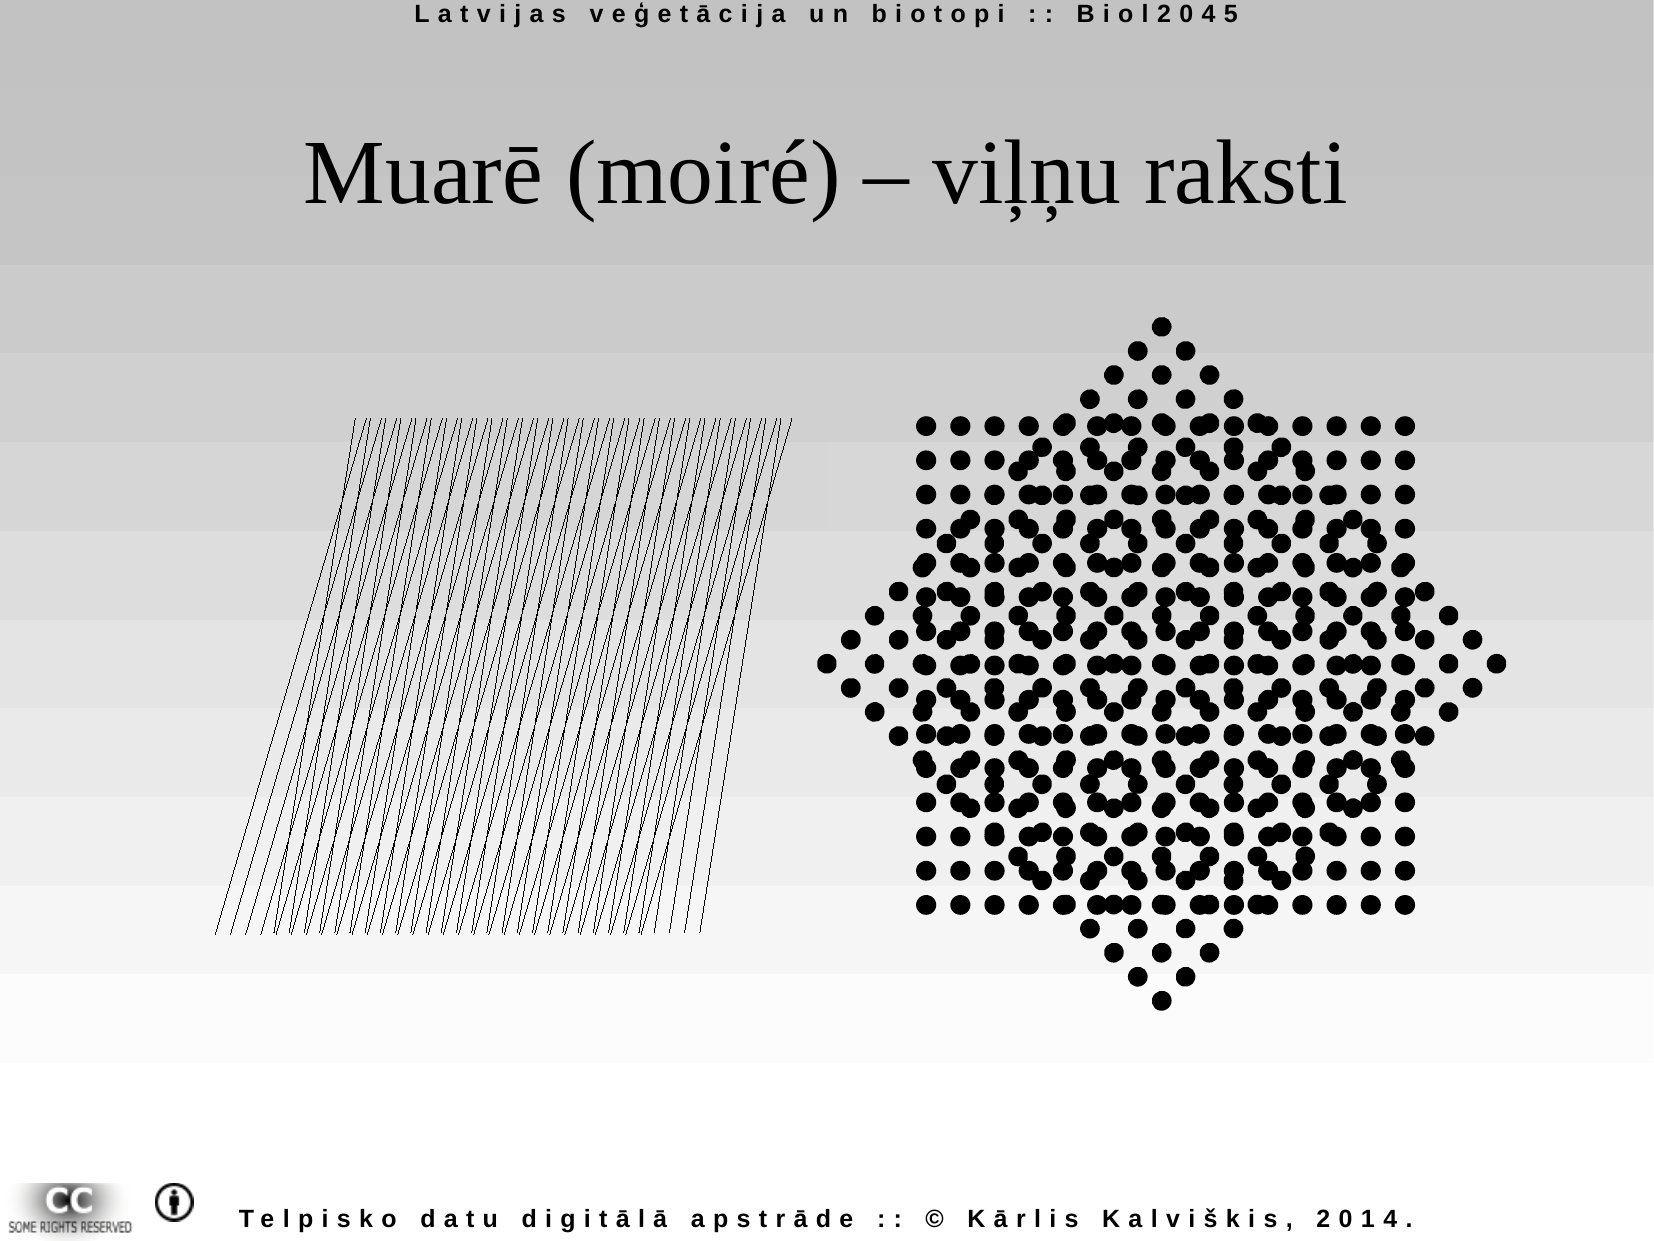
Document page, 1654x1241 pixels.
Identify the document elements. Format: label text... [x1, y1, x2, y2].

text_box [1052, 750, 1076, 778]
text_box [1439, 653, 1459, 674]
text_box [1360, 895, 1381, 915]
text_box [1223, 389, 1244, 410]
text_box [1223, 678, 1245, 710]
text_box [1052, 792, 1076, 819]
text_box [1326, 654, 1381, 676]
text_box [1391, 552, 1416, 578]
text_box [916, 518, 937, 539]
text_box [1394, 826, 1416, 847]
text_box [1151, 450, 1176, 482]
text_box [1175, 509, 1220, 554]
text_box [1199, 943, 1220, 963]
text_box [1360, 581, 1387, 608]
text_box [1152, 509, 1176, 539]
text_box [1008, 750, 1052, 795]
text_box [864, 702, 885, 722]
text_box [1080, 750, 1148, 819]
text_box [1292, 792, 1316, 819]
text_box [1360, 484, 1381, 505]
text_box [1080, 389, 1100, 410]
text_box [1175, 389, 1196, 409]
text_box [1223, 860, 1245, 891]
text_box [1151, 750, 1176, 778]
text_box [1223, 621, 1245, 650]
text_box [1394, 724, 1435, 746]
text_box [1052, 894, 1076, 915]
text_box [1319, 484, 1347, 505]
text_box [984, 758, 1005, 813]
text_box [1486, 653, 1507, 674]
text_box [1414, 678, 1435, 698]
text_box [984, 860, 1005, 881]
text_box [1151, 894, 1176, 915]
text_box [1104, 605, 1124, 626]
text_box [1008, 846, 1052, 891]
text_box [1247, 654, 1279, 676]
text_box [1292, 587, 1315, 642]
text_box [1104, 943, 1124, 963]
text_box [1189, 552, 1220, 578]
text_box [1292, 724, 1313, 744]
text_box [817, 653, 837, 674]
text_box [1394, 416, 1416, 437]
text_box [1175, 750, 1220, 795]
text_box [1247, 792, 1279, 818]
text_box [1155, 724, 1210, 746]
text_box [1080, 581, 1108, 608]
text_box [1080, 678, 1148, 722]
text_box [1121, 822, 1148, 847]
text_box [984, 416, 1005, 437]
text_box [1223, 518, 1245, 573]
text_box [950, 895, 971, 915]
text_box [1151, 689, 1176, 722]
text_box [1292, 750, 1316, 778]
text_box [1319, 678, 1387, 722]
text_box [1439, 605, 1459, 626]
text_box [840, 629, 861, 650]
text_box [1121, 581, 1148, 608]
text_box [984, 655, 1005, 676]
text_box [984, 450, 1005, 471]
text_box [1360, 826, 1381, 847]
text_box [1394, 860, 1416, 881]
text_box [1008, 509, 1052, 554]
text_box [950, 826, 971, 847]
text_box [1360, 416, 1381, 437]
text_box [1052, 552, 1076, 578]
text_box [1258, 822, 1316, 881]
text_box [1052, 450, 1076, 482]
text_box [1223, 655, 1245, 676]
text_box [1018, 822, 1076, 881]
text_box [1121, 484, 1148, 506]
text_box [1247, 413, 1279, 437]
text_box [1292, 450, 1316, 482]
text_box [1223, 416, 1245, 471]
text_box [1247, 846, 1292, 891]
text_box [916, 724, 971, 746]
text_box [1394, 518, 1416, 539]
text_box [1189, 792, 1220, 819]
text_box [1080, 509, 1148, 578]
text_box [1223, 895, 1245, 915]
text_box [1189, 413, 1220, 437]
text_box [1087, 894, 1142, 915]
text_box [1052, 653, 1076, 676]
text_box [916, 895, 937, 915]
text_box [916, 860, 937, 881]
text_box [1152, 943, 1172, 963]
text_box [1121, 724, 1148, 746]
text_box [1292, 654, 1315, 676]
text_box [1462, 630, 1483, 650]
text_box [1008, 677, 1052, 722]
text_box [1247, 581, 1292, 650]
text_box [889, 581, 909, 602]
text_box [1052, 689, 1076, 722]
text_box [1343, 606, 1363, 626]
text_box [1121, 860, 1148, 891]
text_box [1127, 389, 1148, 410]
text_box [1390, 689, 1416, 722]
text_box [889, 630, 909, 650]
text_box [984, 678, 1005, 710]
text_box [1199, 365, 1220, 385]
text_box [1152, 653, 1176, 676]
text_box [1247, 894, 1279, 915]
text_box [1247, 552, 1279, 578]
text_box [1127, 341, 1148, 361]
text_box [1391, 653, 1416, 676]
text_box [840, 678, 861, 698]
text_box [1247, 678, 1292, 722]
text_box [1175, 677, 1220, 722]
text_box [1394, 792, 1416, 813]
text_box [1360, 724, 1387, 746]
text_box [1087, 653, 1142, 676]
text_box [1462, 677, 1483, 698]
text_box [1394, 895, 1416, 915]
text_box [950, 450, 971, 471]
text_box [1394, 450, 1416, 471]
text_box [1326, 860, 1347, 881]
text_box [916, 792, 937, 813]
text_box [1258, 724, 1291, 746]
title Muarē (moiré) – viļņu raksti [29, 49, 1625, 296]
text_box [1258, 484, 1313, 505]
text_box [936, 678, 981, 722]
text_box [1223, 484, 1245, 505]
text_box [1087, 413, 1142, 437]
text_box [1223, 918, 1244, 939]
text_box [1247, 750, 1291, 795]
text_box [1360, 450, 1381, 471]
text_box [1151, 822, 1220, 891]
text_box [1223, 822, 1245, 847]
text_box [916, 484, 937, 505]
text_box [984, 895, 1005, 915]
text_box [1080, 724, 1108, 746]
text_box [864, 654, 885, 674]
text_box [916, 450, 937, 471]
text_box [950, 860, 971, 881]
text_box [1319, 621, 1347, 650]
text_box [1223, 724, 1245, 746]
text_box [1390, 750, 1416, 778]
text_box [888, 726, 909, 746]
text_box [912, 552, 937, 578]
text_box [1008, 653, 1039, 676]
text_box [1176, 967, 1196, 987]
text_box [984, 581, 1005, 608]
text_box [1292, 895, 1313, 915]
text_box [1080, 621, 1108, 650]
text_box [1438, 702, 1459, 722]
text_box [1008, 437, 1052, 482]
text_box [1360, 860, 1381, 881]
text_box [1319, 750, 1387, 818]
text_box [1292, 509, 1315, 539]
text_box [1080, 822, 1108, 847]
text_box [984, 484, 1005, 505]
text_box [984, 621, 1005, 650]
text_box [936, 509, 981, 554]
text_box [1103, 365, 1124, 385]
text_box [1080, 846, 1124, 891]
text_box [1360, 621, 1387, 650]
text_box [984, 822, 1005, 847]
text_box [950, 416, 971, 437]
text_box [888, 678, 909, 698]
text_box [1151, 365, 1172, 385]
text_box [984, 518, 1005, 573]
text_box [1152, 552, 1176, 578]
text_box [1247, 437, 1292, 482]
text_box [912, 581, 981, 650]
text_box [1319, 581, 1347, 608]
text_box [1326, 450, 1347, 471]
text_box [1155, 484, 1210, 505]
text_box [936, 750, 981, 795]
text_box [1008, 581, 1076, 650]
text_box [1080, 918, 1100, 939]
text_box [1391, 581, 1435, 650]
text_box [916, 416, 937, 437]
text_box [950, 484, 971, 505]
text_box [1052, 413, 1076, 437]
text_box [984, 724, 1005, 746]
text_box [1018, 724, 1074, 746]
text_box [1189, 894, 1220, 915]
text_box [1018, 484, 1074, 505]
text_box [864, 606, 885, 626]
text_box [1152, 991, 1172, 1011]
text_box [1326, 895, 1347, 915]
text_box [912, 654, 937, 676]
text_box [950, 552, 981, 578]
text_box [1151, 413, 1176, 437]
text_box [1018, 416, 1039, 437]
text_box [1127, 967, 1148, 987]
text_box [1319, 509, 1387, 578]
text_box [1292, 416, 1313, 437]
text_box [1394, 484, 1416, 505]
text_box [1008, 792, 1039, 819]
text_box [1175, 437, 1220, 482]
text_box [1326, 416, 1347, 437]
text_box [916, 826, 937, 847]
text_box [1176, 918, 1196, 939]
text_box [1151, 317, 1172, 337]
text_box [1121, 621, 1148, 650]
text_box [950, 654, 981, 676]
text_box [1152, 581, 1220, 650]
text_box [1052, 509, 1076, 539]
text_box [1018, 895, 1039, 915]
text_box [912, 750, 937, 778]
text_box [1319, 822, 1347, 847]
text_box [1247, 509, 1291, 554]
text_box [1151, 792, 1176, 819]
text_box [1008, 552, 1039, 578]
text_box [1080, 437, 1148, 482]
text_box [1176, 341, 1196, 361]
text_box [1319, 724, 1347, 746]
text_box [1189, 653, 1220, 676]
text_box [1292, 552, 1315, 578]
text_box [1223, 758, 1245, 813]
text_box [1223, 581, 1245, 608]
text_box [912, 689, 937, 722]
text_box [1127, 918, 1148, 939]
text_box [950, 792, 981, 818]
picture [0, 0, 1654, 1241]
text_box [1292, 689, 1316, 722]
text_box [1080, 484, 1108, 506]
